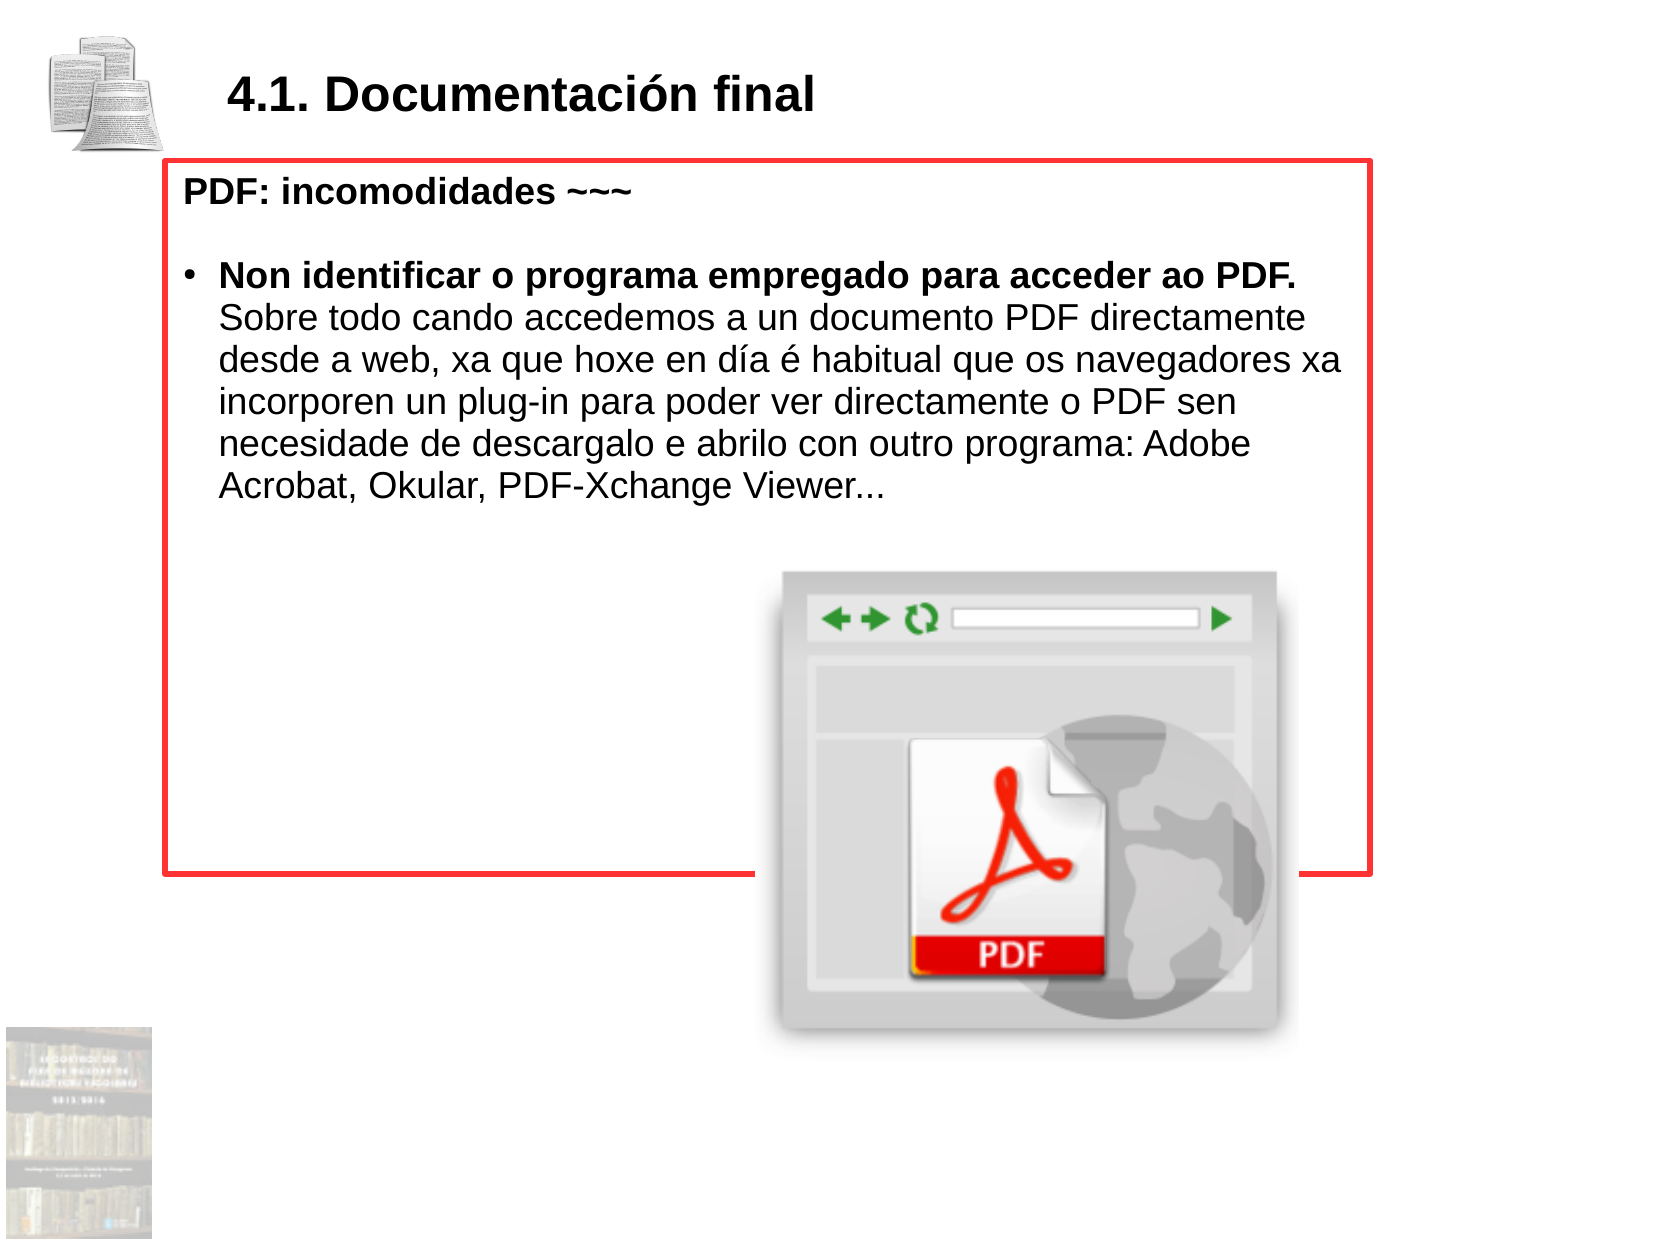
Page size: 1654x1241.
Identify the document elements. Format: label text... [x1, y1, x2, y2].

picture [47, 35, 166, 154]
picture [755, 545, 1299, 1063]
text_box PDF: incomodidades ~~~ Non identificar o programa empregado para acceder ao PDF. Sobre todo cando accedemos a un documento PDF directamente desde a web, xa que hoxe en día é habitual que os navegadores xa incorporen un plug-in para poder ver directamente o PDF sen necesidade de descargalo e abrilo con outro programa: Adobe Acrobat, Okular, PDF-Xchange Viewer... [165, 160, 1371, 875]
picture [6, 1027, 152, 1239]
text_box 4.1. Documentación final [212, 59, 1075, 130]
